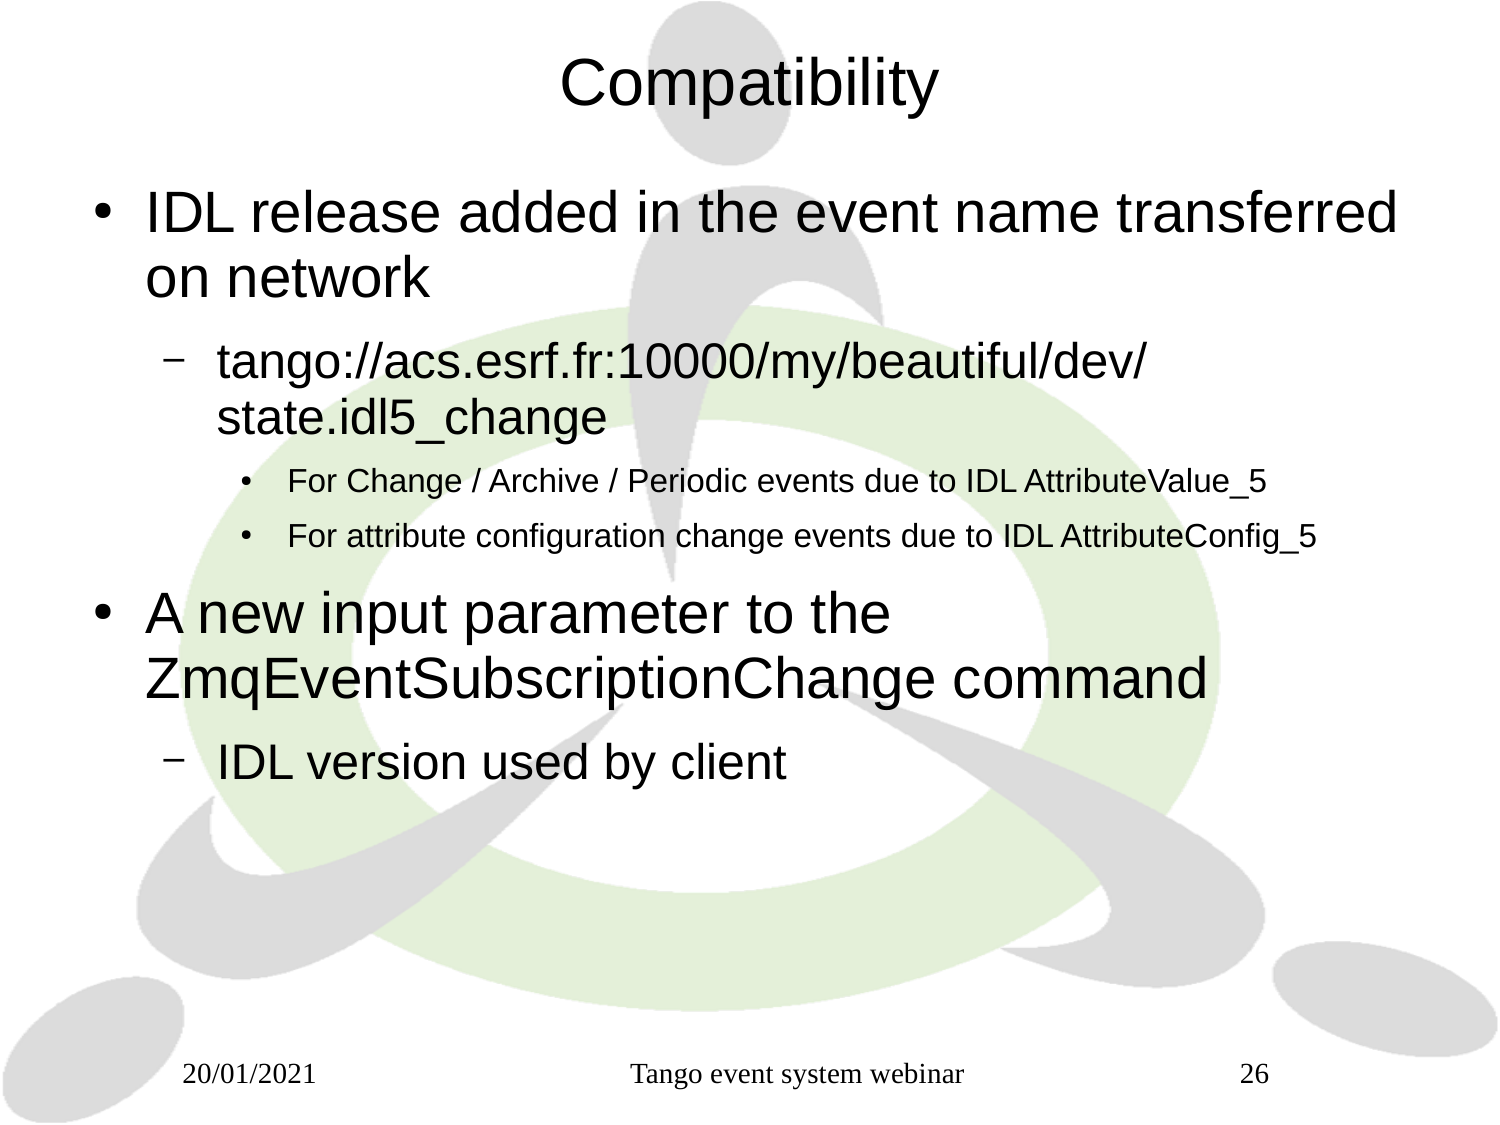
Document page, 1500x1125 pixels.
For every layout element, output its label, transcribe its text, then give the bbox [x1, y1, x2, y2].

picture [0, 0, 1500, 1125]
list IDL release added in the event name transferred on network tango://acs.esrf.fr:10000/my/beautiful/dev/state.idl5_change For Change / Archive / Periodic events due to IDL AttributeValue_5 For attribute configuration change events due to IDL AttributeConfig_5 A new input parameter to the ZmqEventSubscriptionChange command IDL version used by client [75, 179, 1425, 991]
title Compatibility [75, 29, 1426, 136]
